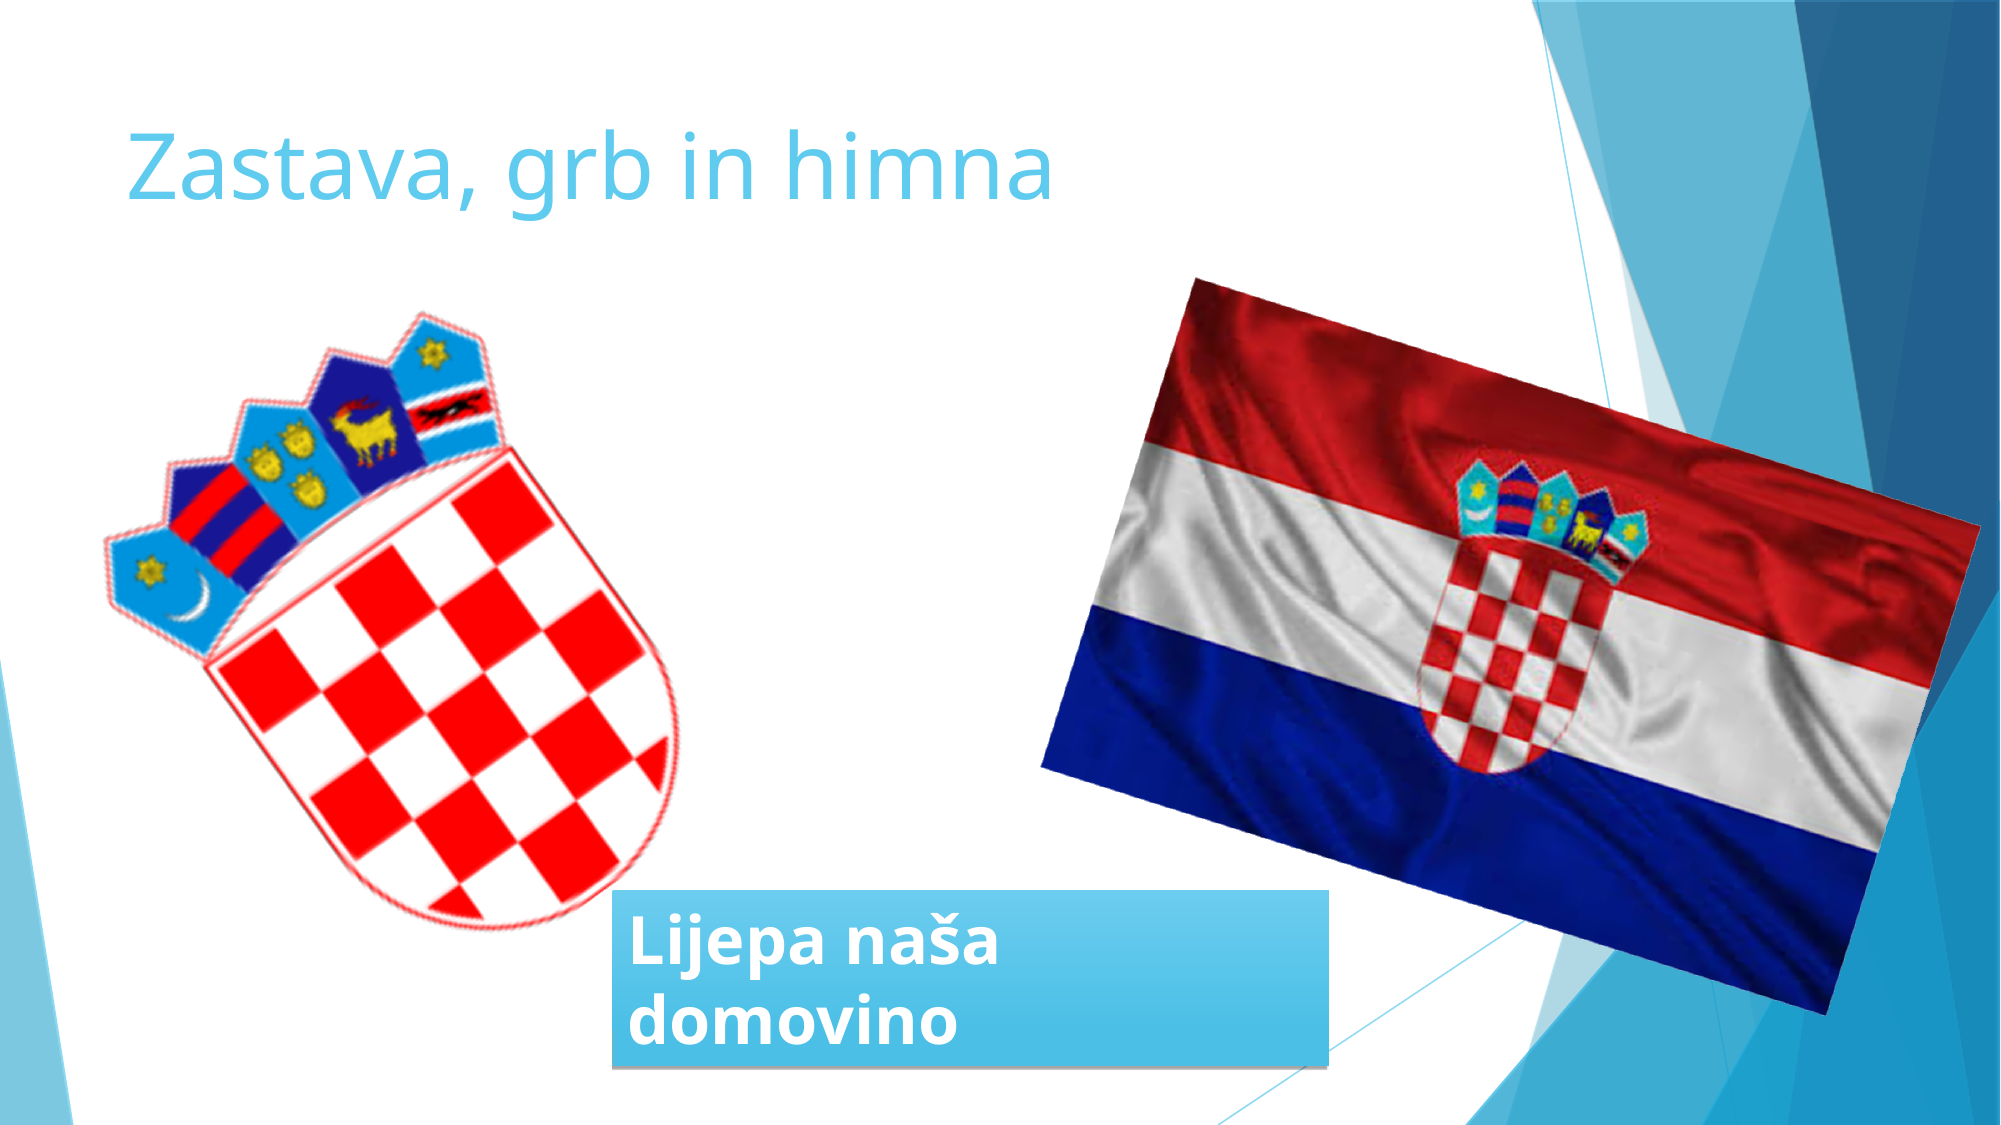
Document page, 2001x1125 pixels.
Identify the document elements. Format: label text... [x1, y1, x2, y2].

picture [57, 265, 785, 1027]
title Zastava, grb in himna [111, 99, 1522, 317]
text_box Lijepa naša domovino [612, 890, 1329, 1066]
picture [1039, 276, 1981, 1016]
